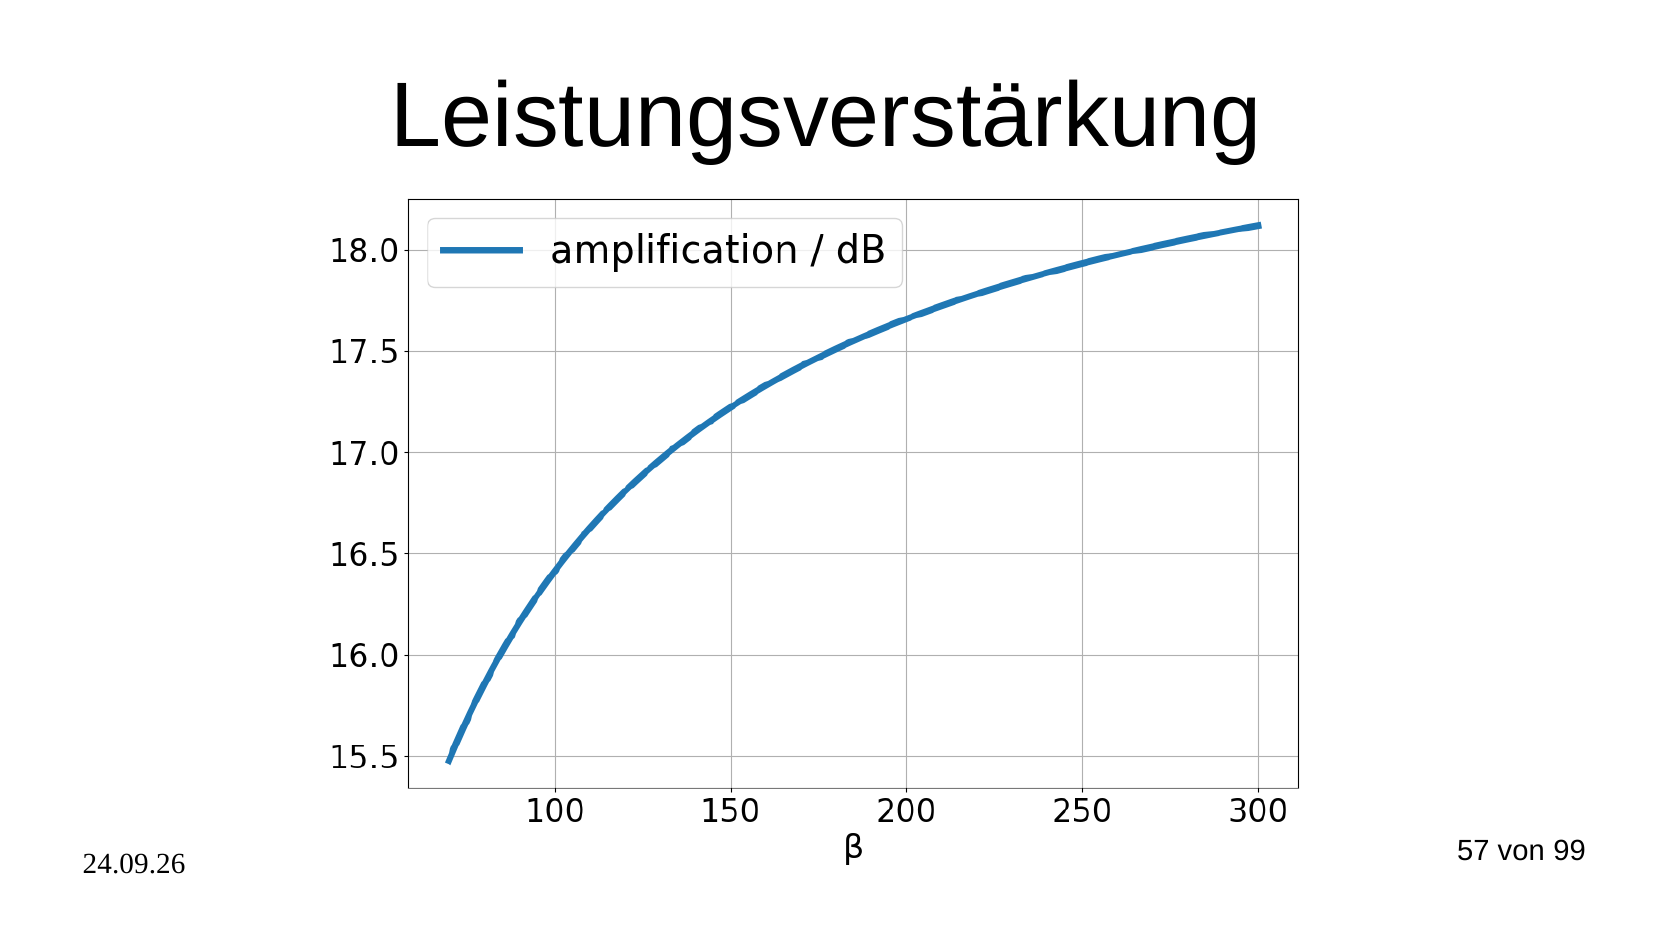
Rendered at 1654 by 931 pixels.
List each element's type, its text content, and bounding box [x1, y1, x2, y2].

picture [318, 189, 1307, 875]
title Leistungsverstärkung [82, 37, 1571, 193]
